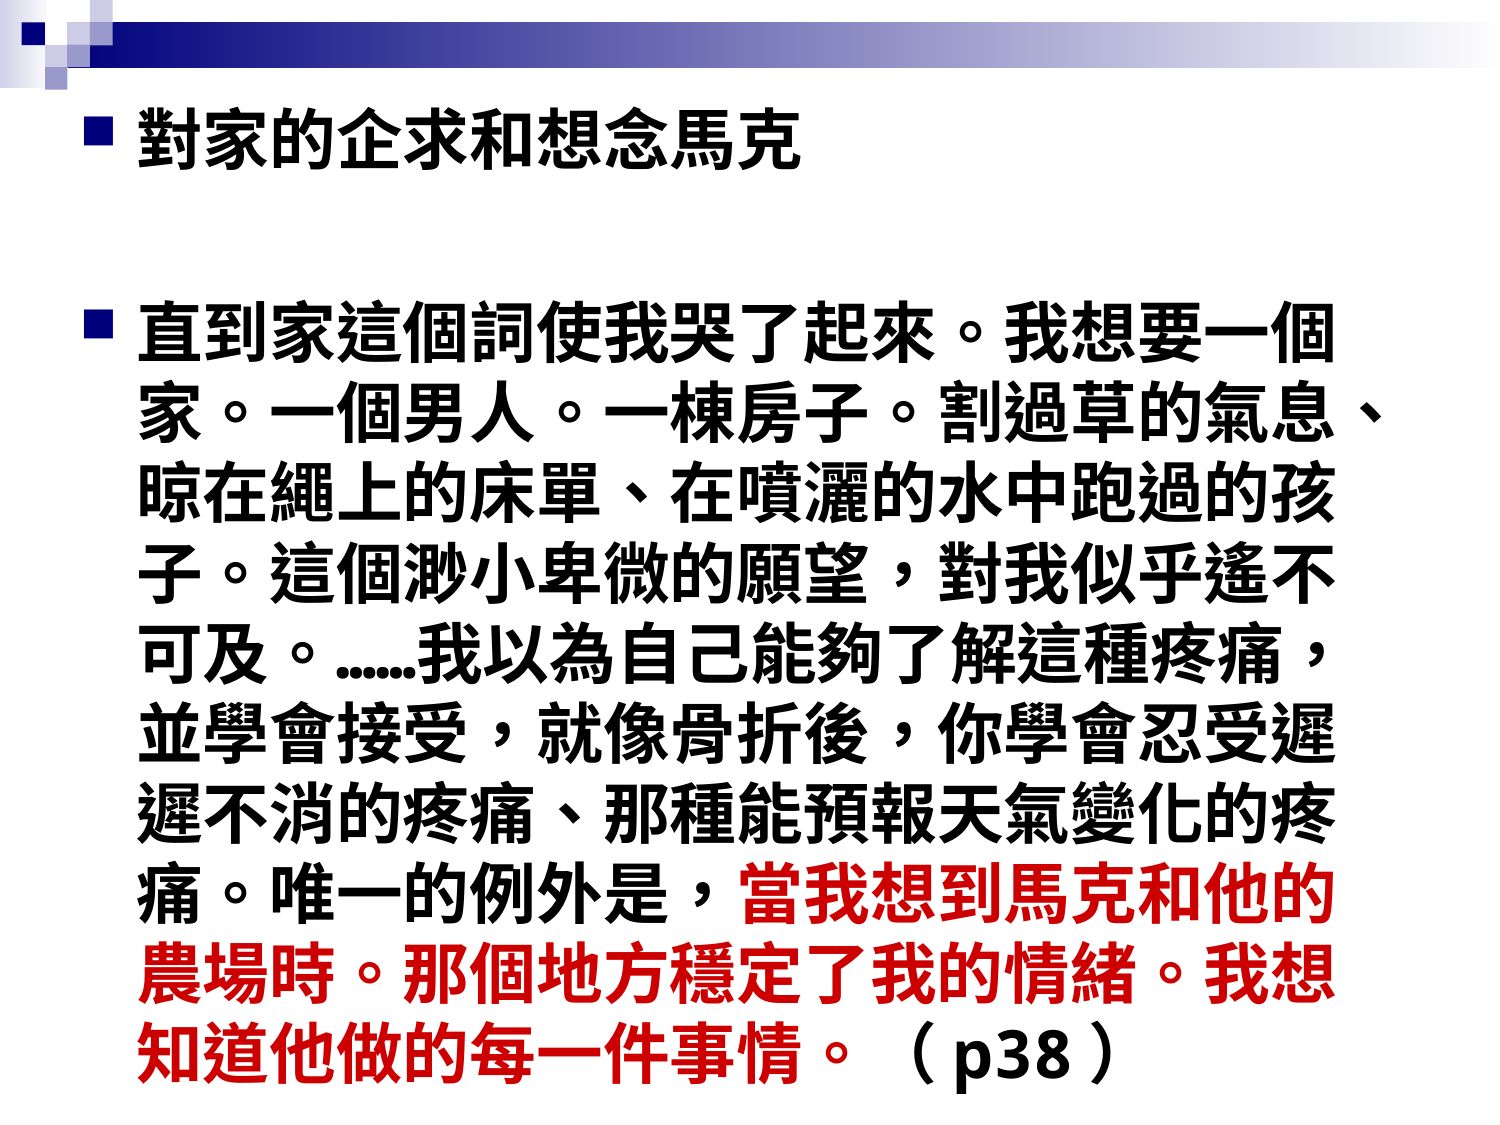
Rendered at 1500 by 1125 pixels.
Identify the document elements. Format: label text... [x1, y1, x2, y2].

list 對家的企求和想念馬克 直到家這個詞使我哭了起來。我想要一個家。一個男人。一棟房子。割過草的氣息、晾在繩上的床單、在噴灑的水中跑過的孩子。這個渺小卑微的願望，對我似乎遙不可及。……我以為自己能夠了解這種疼痛，並學會接受，就像骨折後，你學會忍受遲遲不消的疼痛、那種能預報天氣變化的疼痛。唯一的例外是，當我想到馬克和他的農場時。那個地方穩定了我的情緒。我想知道他做的每一件事情。（p38） [64, 90, 1415, 1125]
